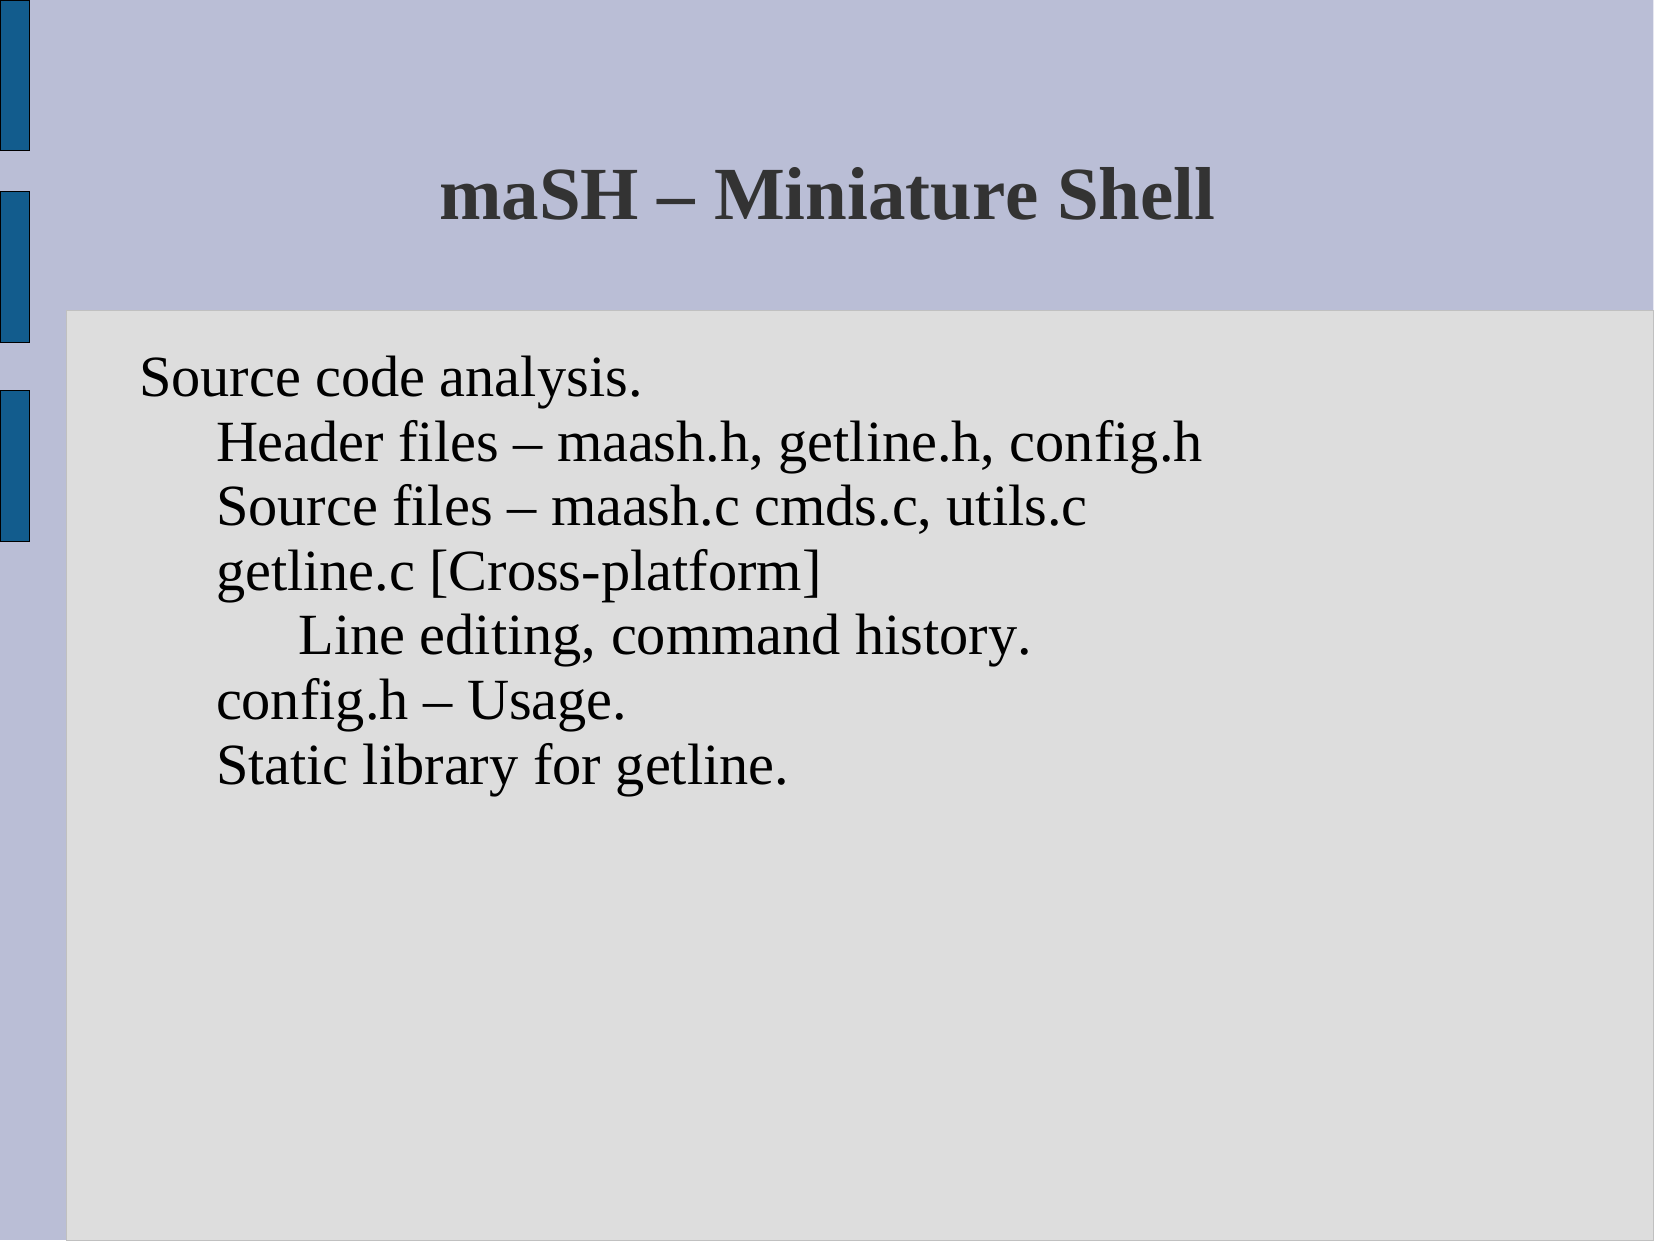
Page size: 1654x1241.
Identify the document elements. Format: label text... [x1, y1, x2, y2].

title maSH – Miniature Shell [121, 98, 1534, 291]
list Source code analysis. Header files – maash.h, getline.h, config.h Source files – maash.c cmds.c, utils.c getline.c [Cross-platform] Line editing, command history. config.h – Usage. Static library for getline. [121, 344, 1534, 1112]
